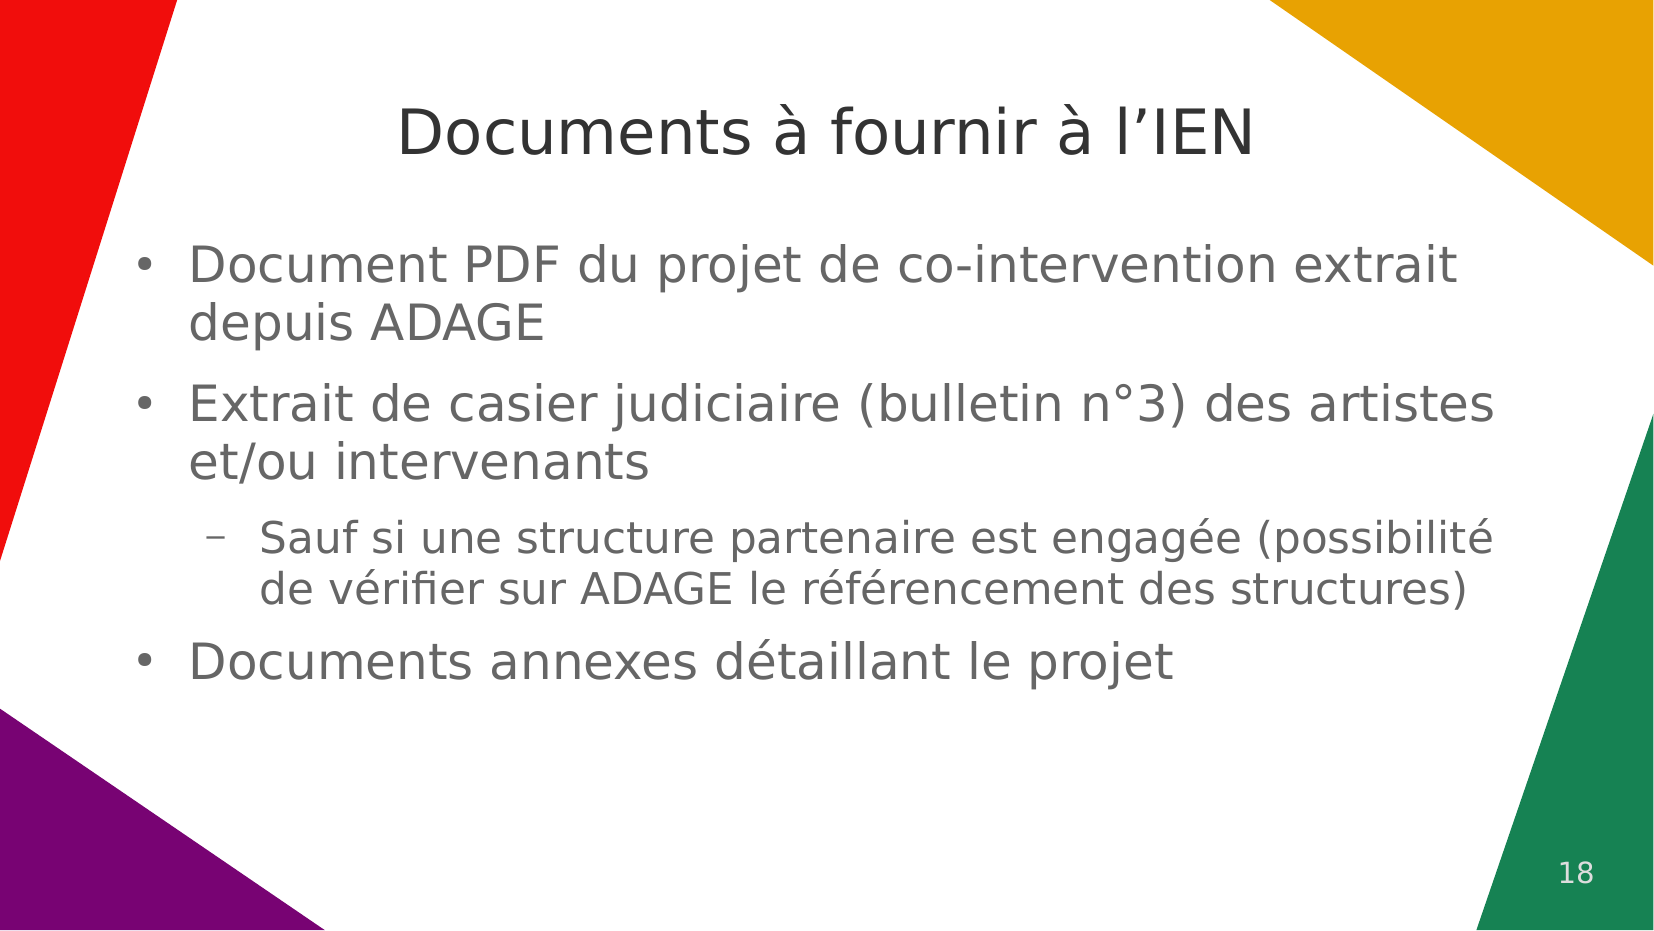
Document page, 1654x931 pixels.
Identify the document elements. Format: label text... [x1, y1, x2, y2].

list Document PDF du projet de co-intervention extrait depuis ADAGE Extrait de casier judiciaire (bulletin n°3) des artistes et/ou intervenants Sauf si une structure partenaire est engagée (possibilité de vérifier sur ADAGE le référencement des structures) Documents annexes détaillant le projet [118, 236, 1536, 827]
title Documents à fournir à l’IEN [118, 59, 1536, 207]
